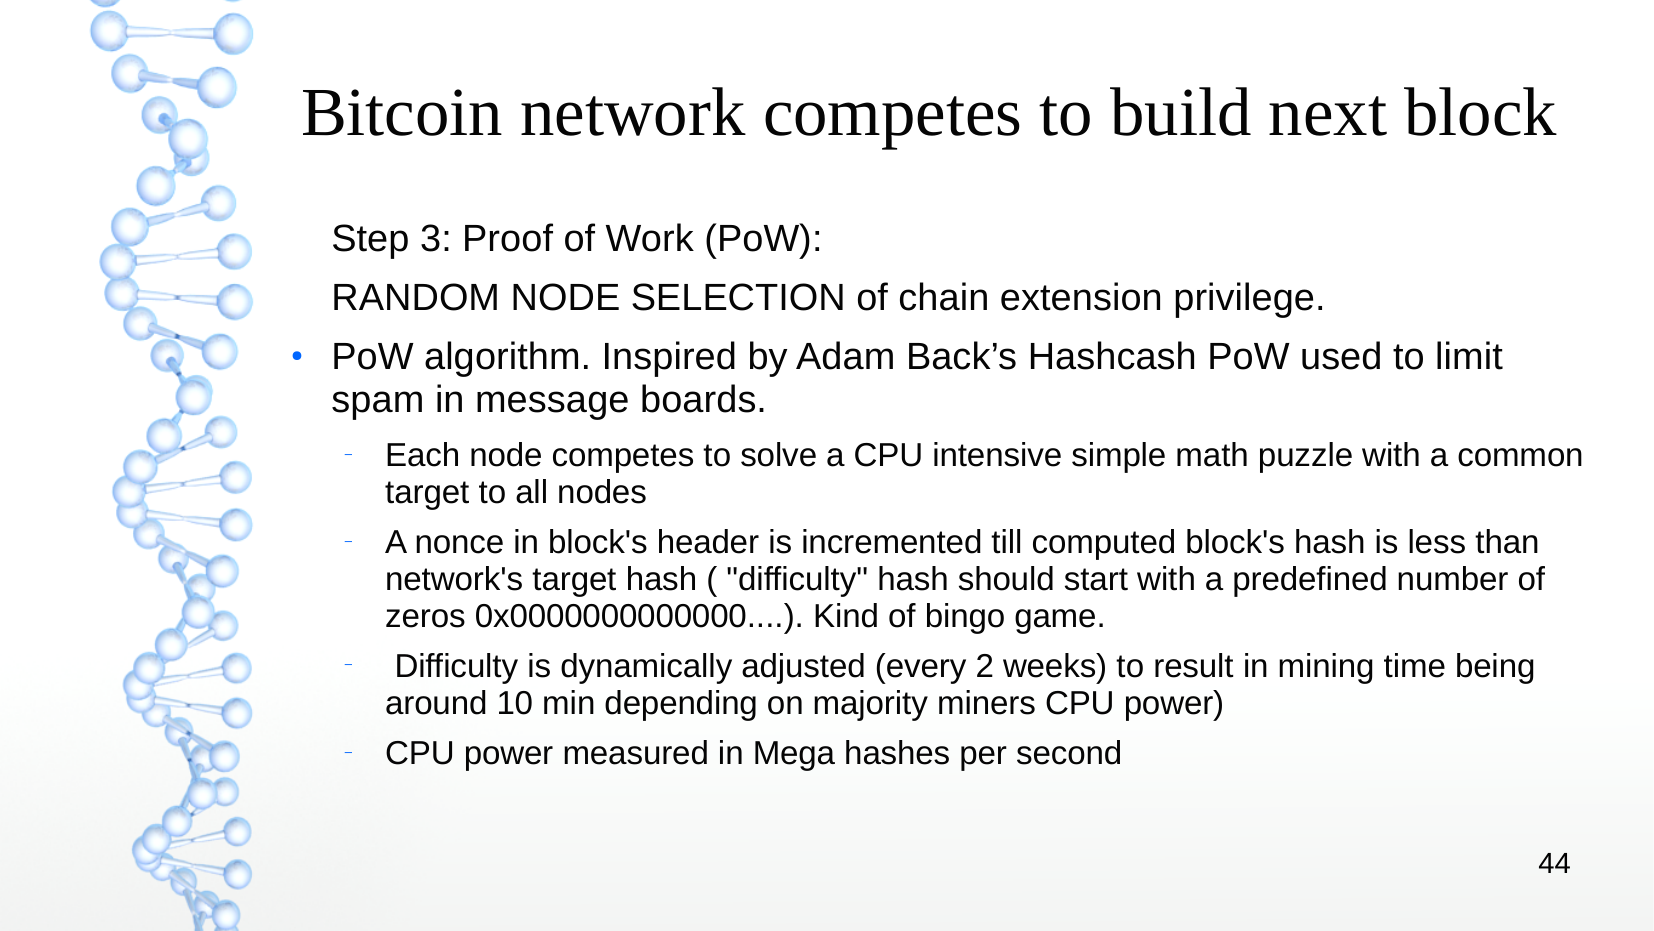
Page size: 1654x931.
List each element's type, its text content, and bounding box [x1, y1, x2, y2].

title Bitcoin network competes to build next block [265, 35, 1595, 189]
list Step 3: Proof of Work (PoW): RANDOM NODE SELECTION of chain extension privilege. PoW algorithm. Inspired by Adam Back’s Hashcash PoW used to limit spam in message boards. Each node competes to solve a CPU intensive simple math puzzle with a common target to all nodes A nonce in block's header is incremented till computed block's hash is less than network's target hash ( "difficulty" hash should start with a predefined number of zeros 0x0000000000000....). Kind of bingo game. Difficulty is dynamically adjusted (every 2 weeks) to result in mining time being around 10 min depending on majority miners CPU power) CPU power measured in Mega hashes per second [277, 216, 1607, 827]
picture [0, 0, 1654, 931]
